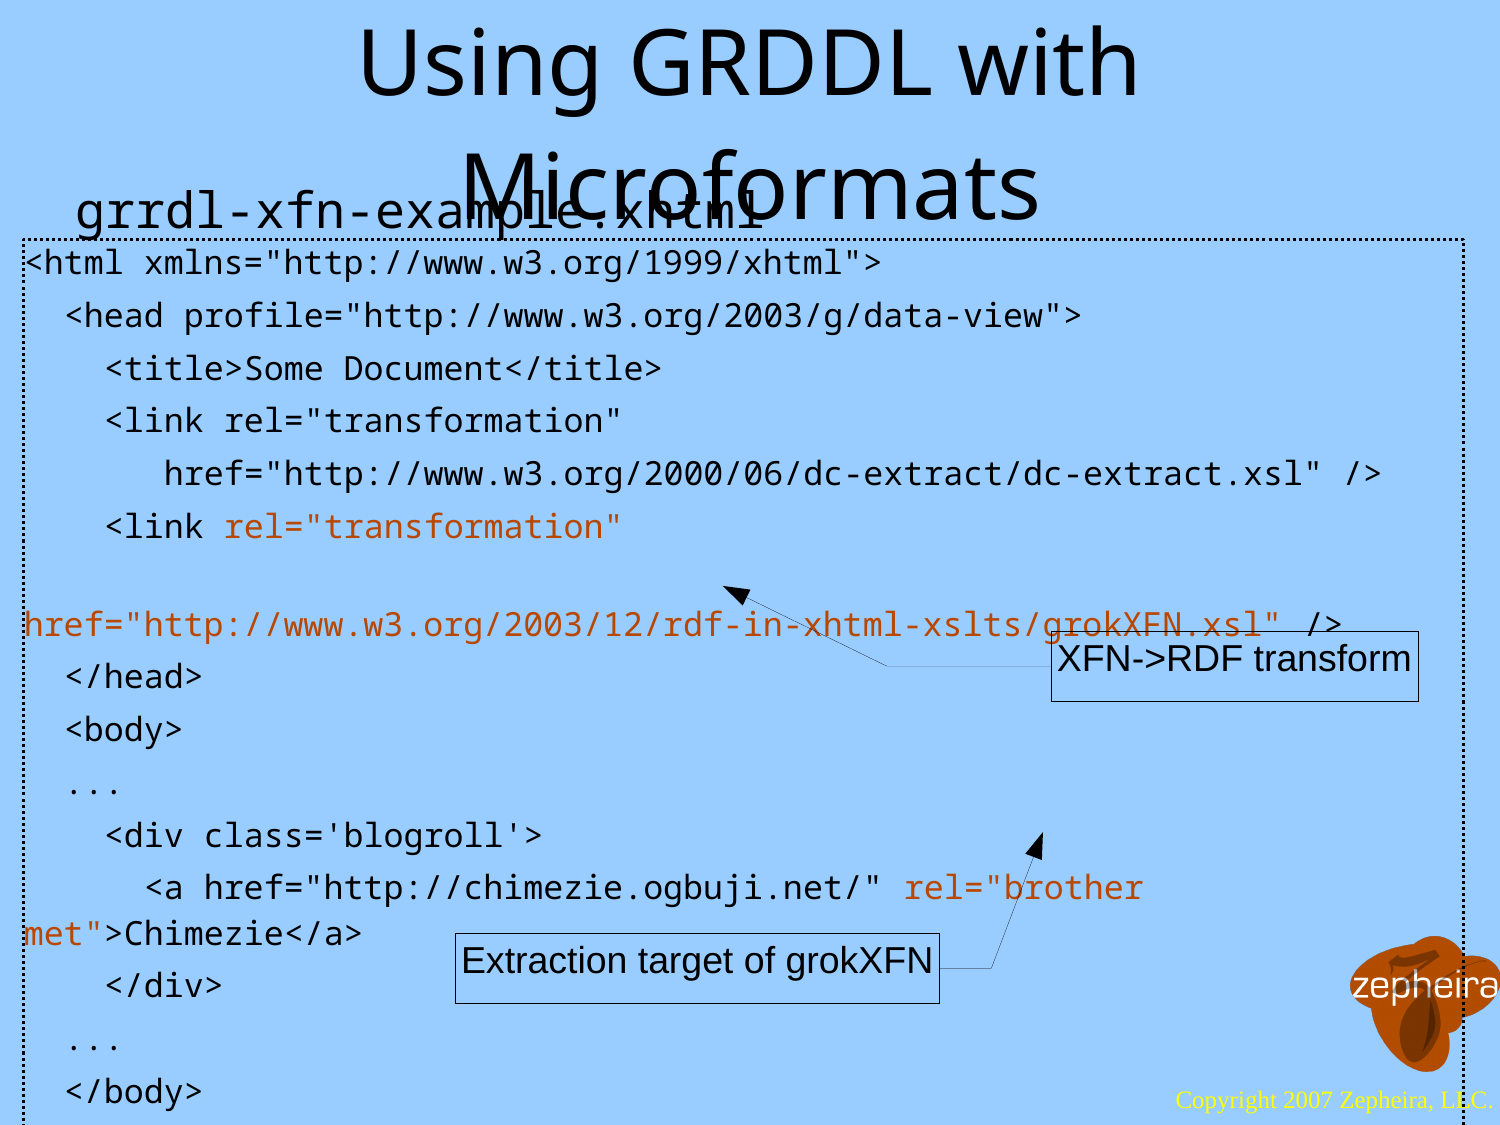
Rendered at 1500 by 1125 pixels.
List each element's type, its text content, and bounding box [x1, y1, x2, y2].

title Using GRDDL with Microformats [75, 45, 1426, 200]
list <html xmlns="http://www.w3.org/1999/xhtml"> <head profile="http://www.w3.org/2003/g/data-view"> <title>Some Document</title> <link rel="transformation" href="http://www.w3.org/2000/06/dc-extract/dc-extract.xsl" /> <link rel="transformation" href="http://www.w3.org/2003/12/rdf-in-xhtml-xslts/grokXFN.xsl" /> </head> <body> ... <div class='blogroll'> <a href="http://chimezie.ogbuji.net/" rel="brother met">Chimezie</a> </div> ... </body> </html> [23, 239, 1464, 948]
picture [1350, 936, 1500, 1072]
text_box Extraction target of grokXFN [455, 933, 940, 1004]
text_box XFN->RDF transform [1051, 631, 1419, 702]
list grrdl-xfn-example.xhtml [74, 175, 920, 232]
